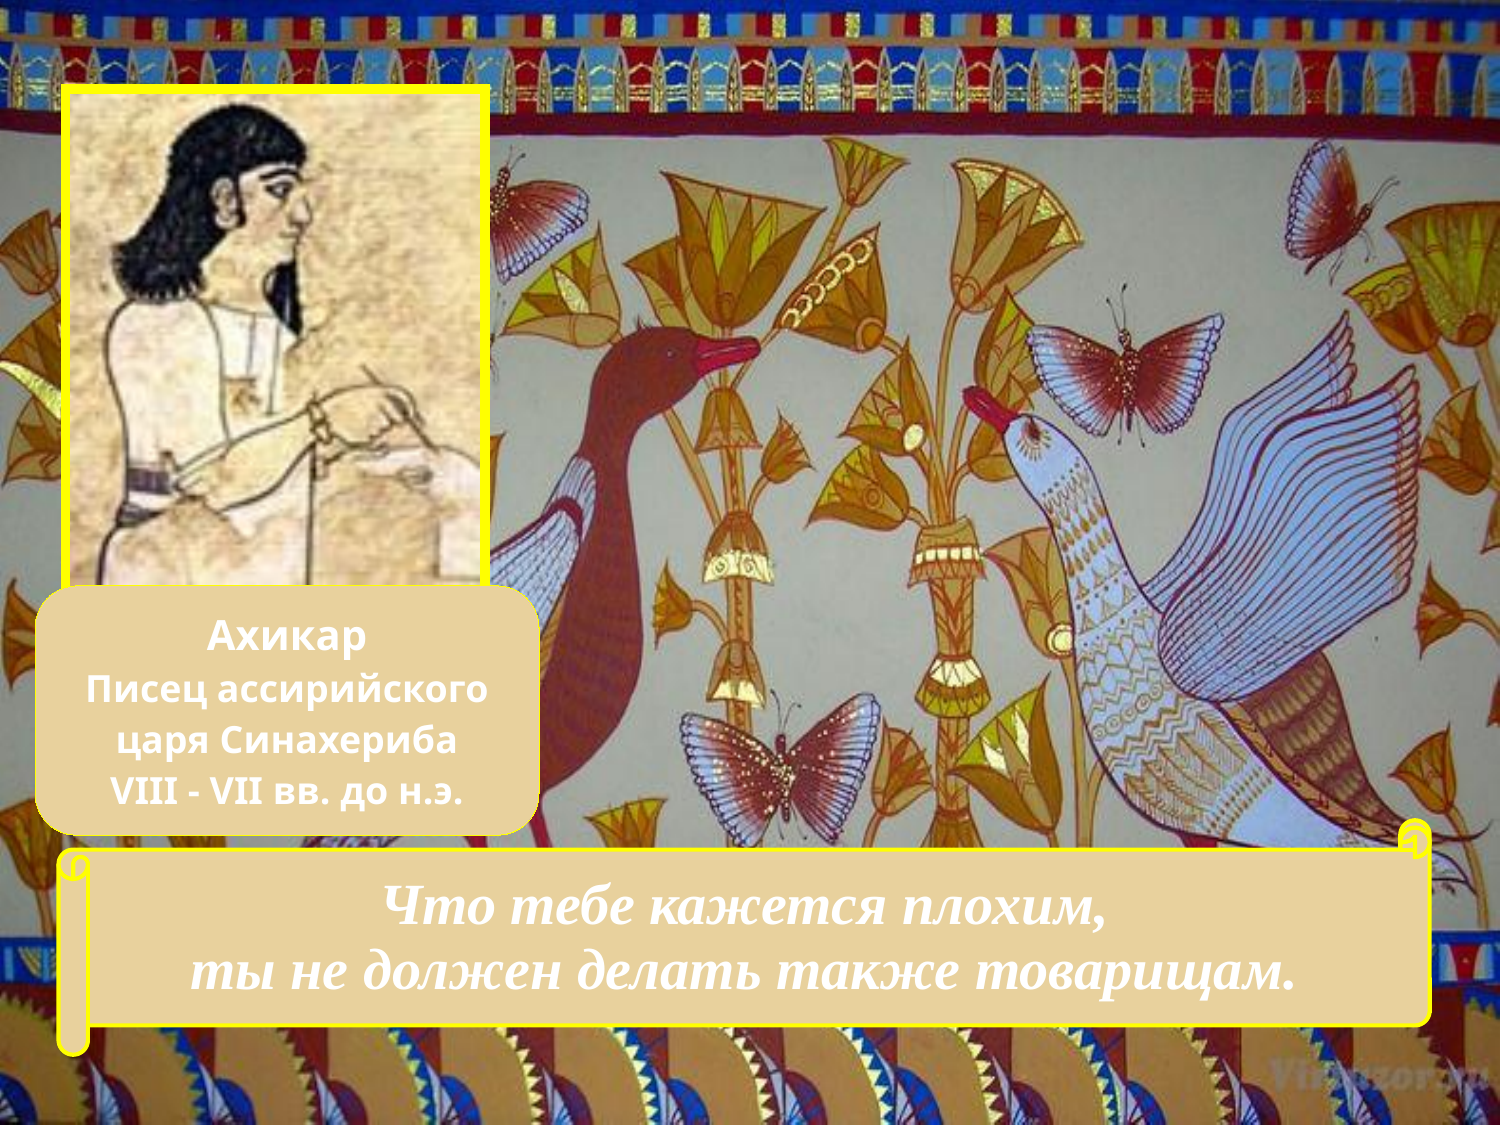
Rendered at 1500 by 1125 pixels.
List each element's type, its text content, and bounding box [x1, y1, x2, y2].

picture [0, 0, 1500, 1125]
text_box Ахикар Писец ассирийского царя Синахериба VIII - VII вв. до н.э. [35, 585, 540, 836]
text_box Что тебе кажется плохим, ты не должен делать также товарищам. [58, 820, 1430, 1055]
